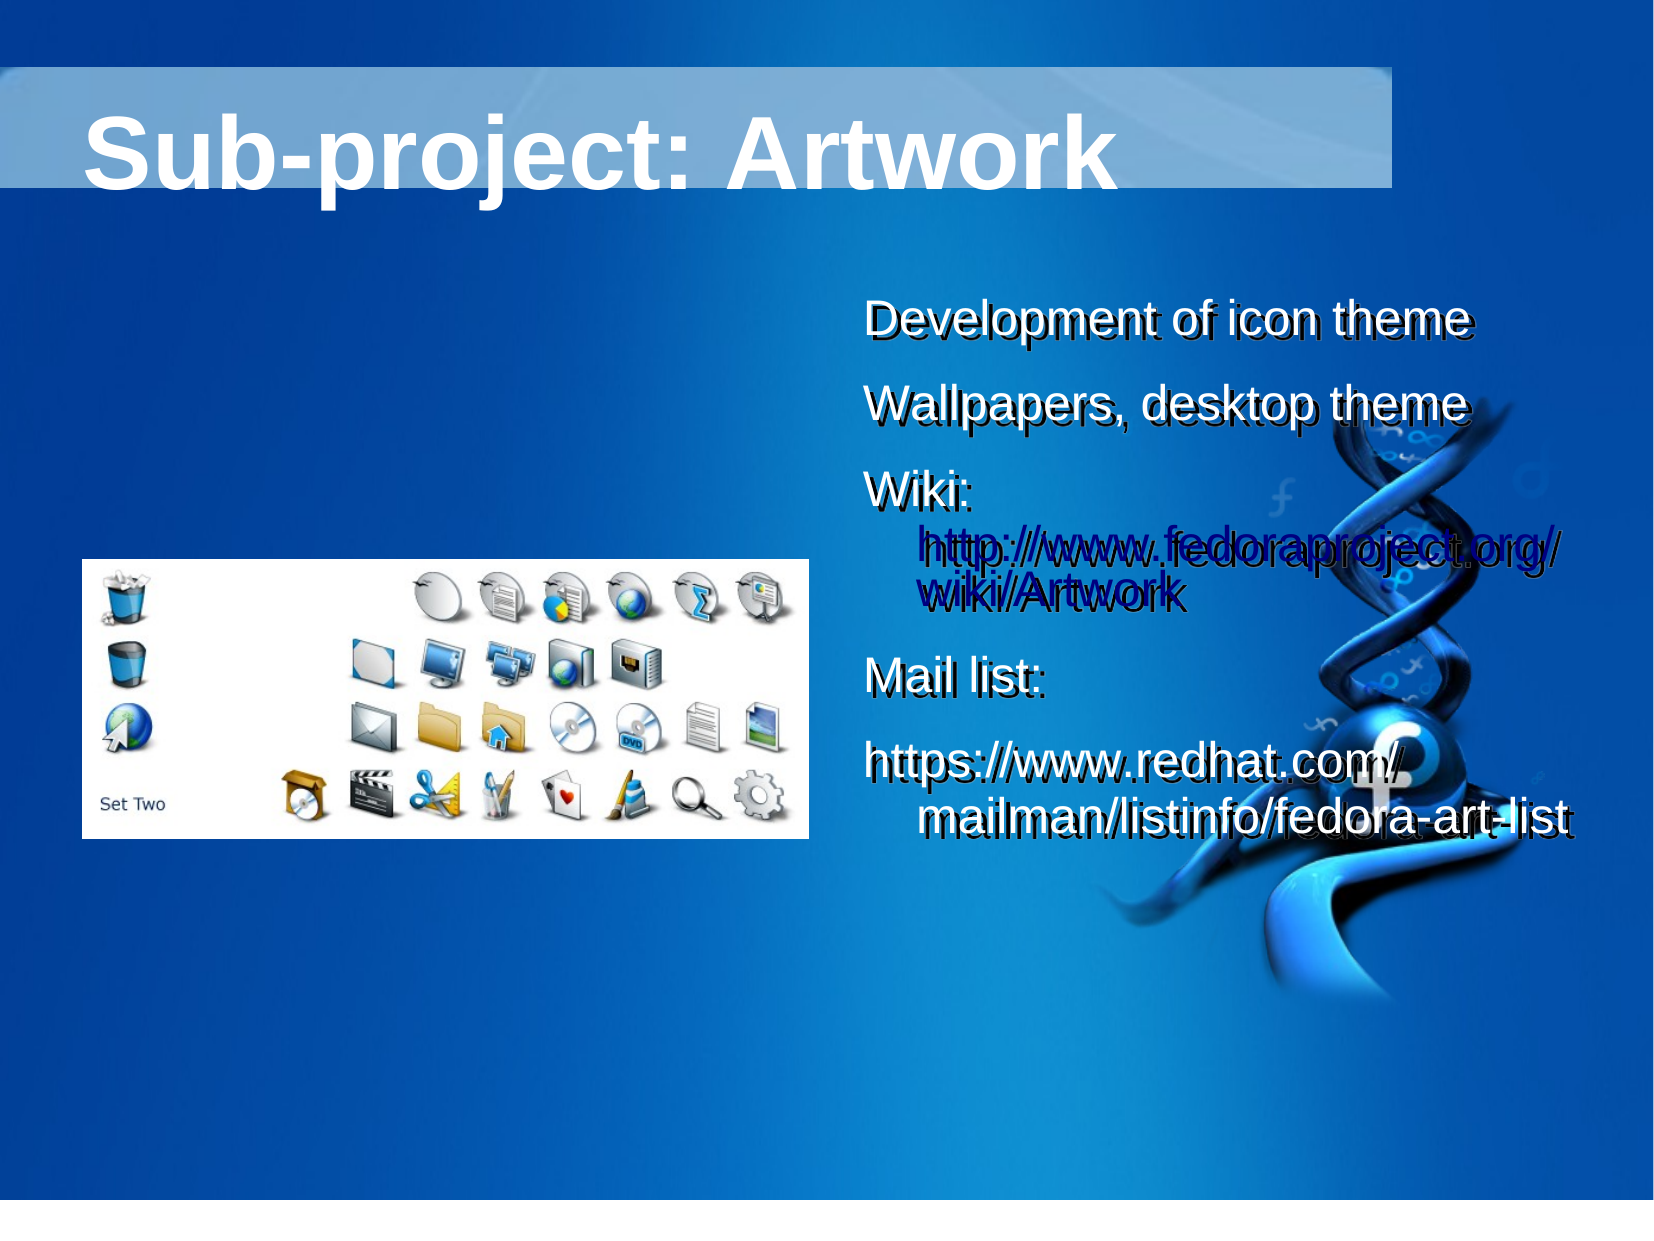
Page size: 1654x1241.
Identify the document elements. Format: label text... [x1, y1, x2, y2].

picture [0, 0, 1654, 1200]
title Sub-project: Artwork [82, 49, 1571, 257]
list Development of icon theme Wallpapers, desktop theme Wiki: http://www.fedoraproject.org/wiki/Artwork Mail list: https://www.redhat.com/mailman/listinfo/fedora-art-list [845, 290, 1572, 1109]
